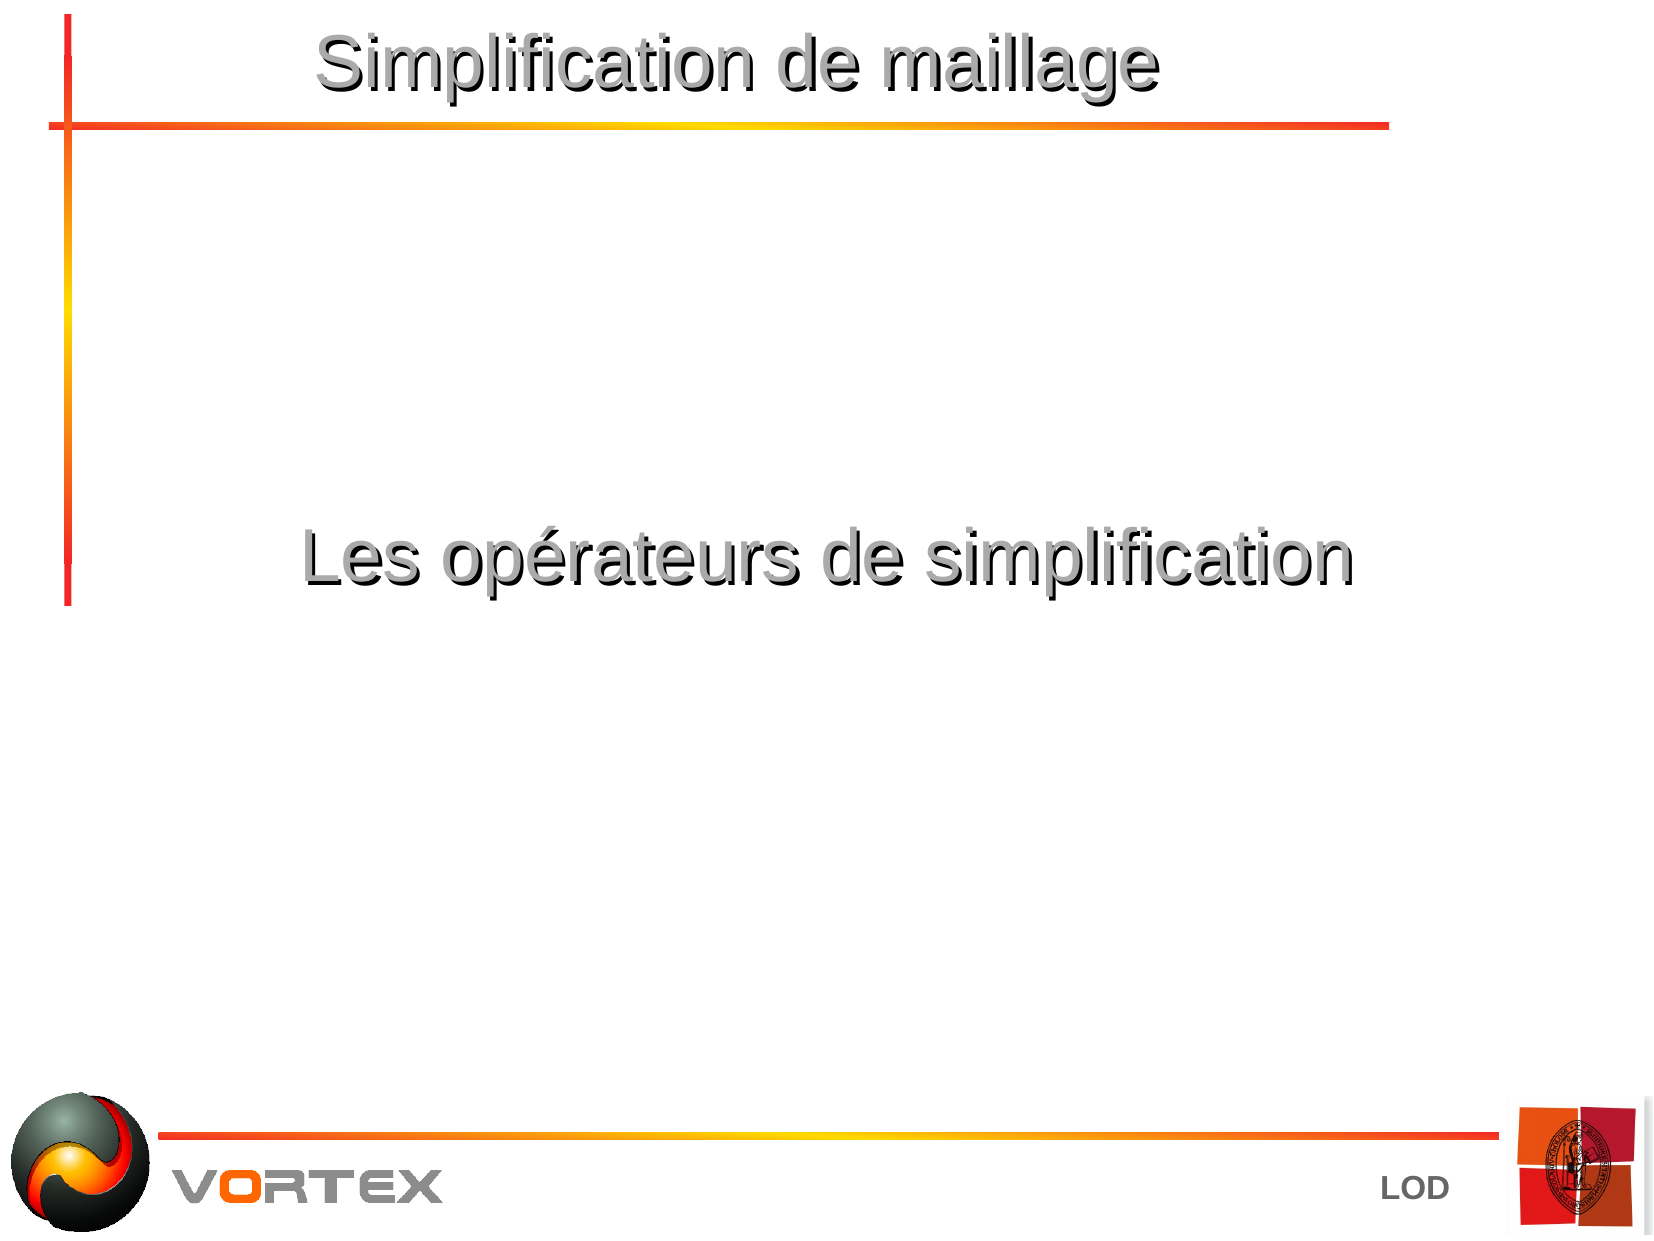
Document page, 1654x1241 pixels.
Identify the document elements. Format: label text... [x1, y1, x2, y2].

picture [1505, 1096, 1653, 1235]
title Les opérateurs de simplification [0, 491, 1654, 620]
title Simplification de maillage [82, 4, 1392, 120]
picture [11, 1092, 443, 1232]
